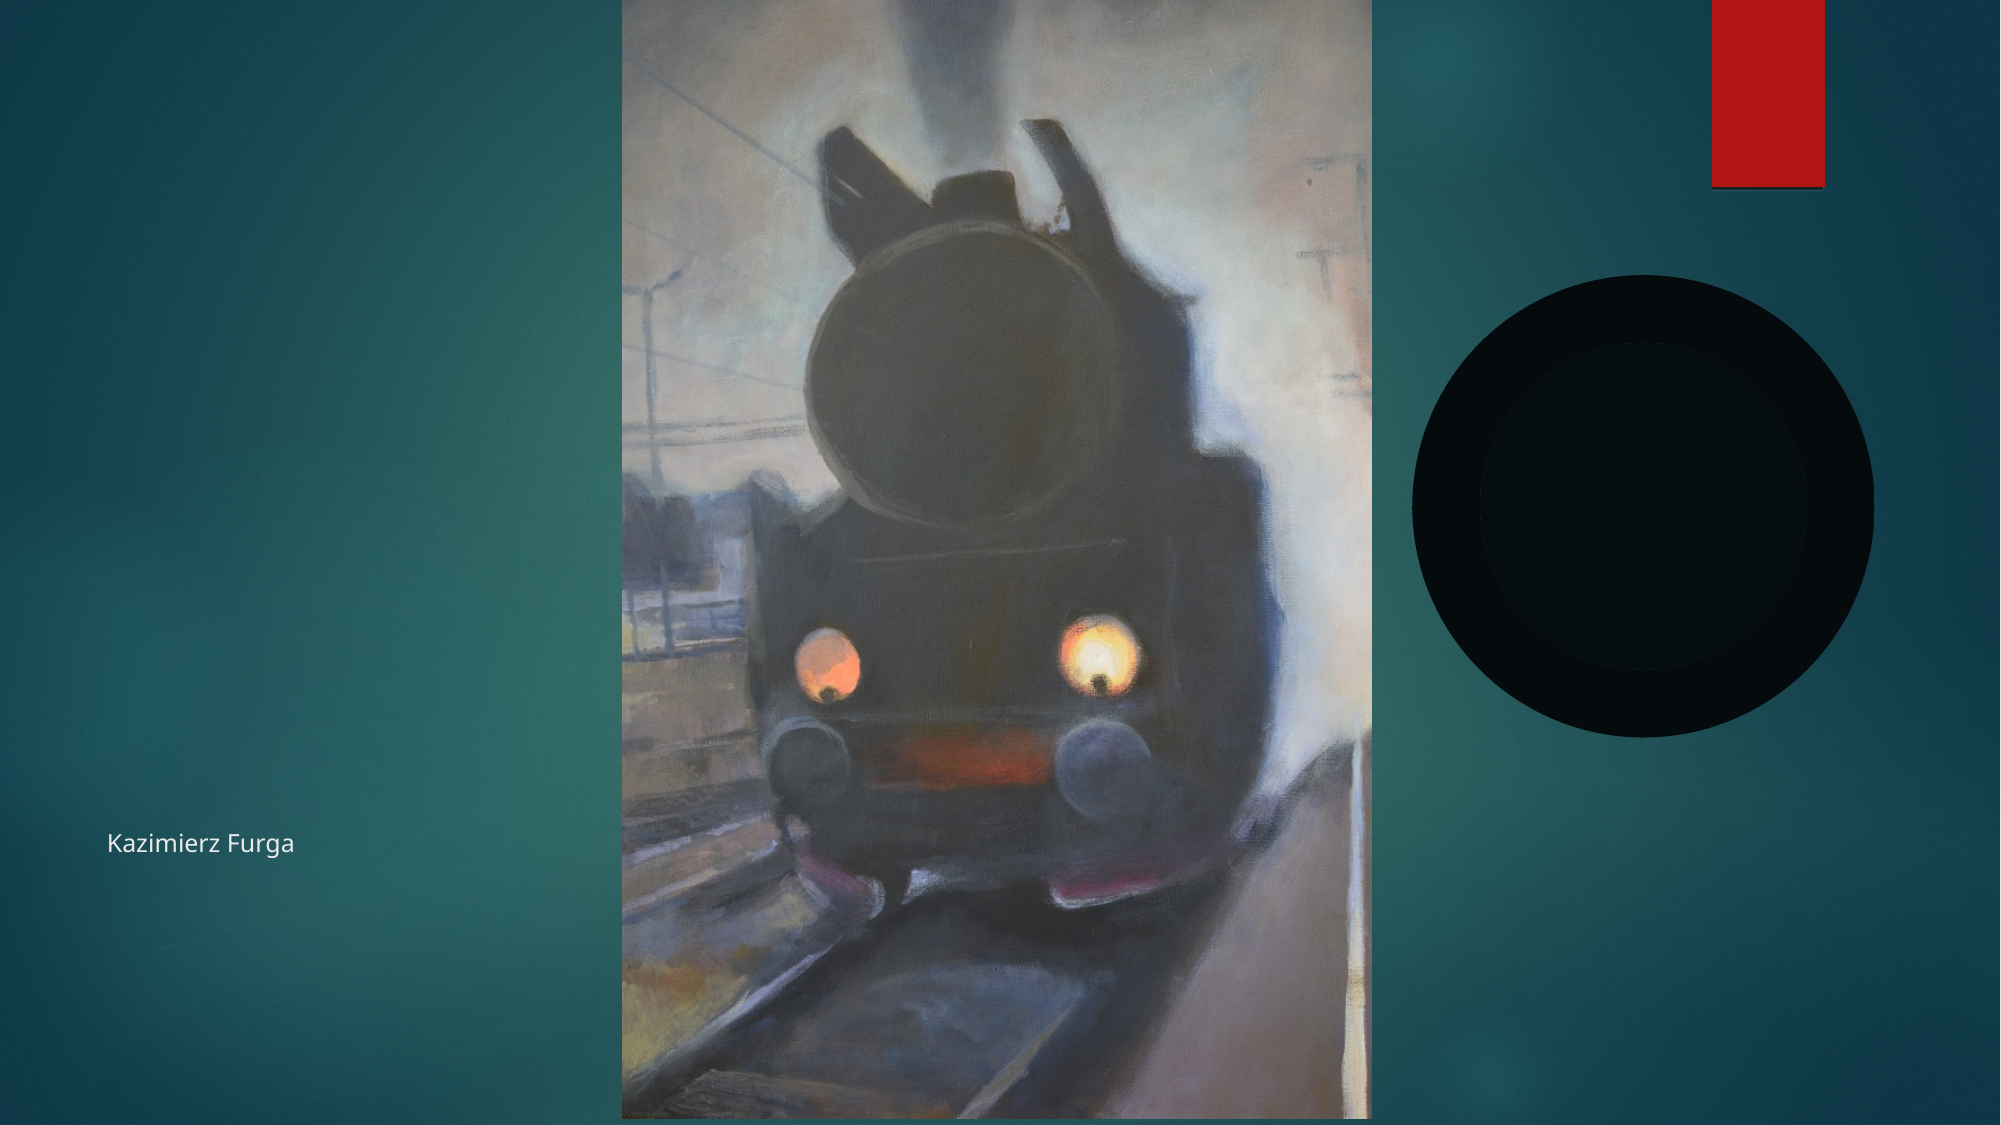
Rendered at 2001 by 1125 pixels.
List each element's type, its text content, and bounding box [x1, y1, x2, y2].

title Kazimierz Furga [91, 818, 622, 1083]
picture [622, 0, 1372, 1119]
